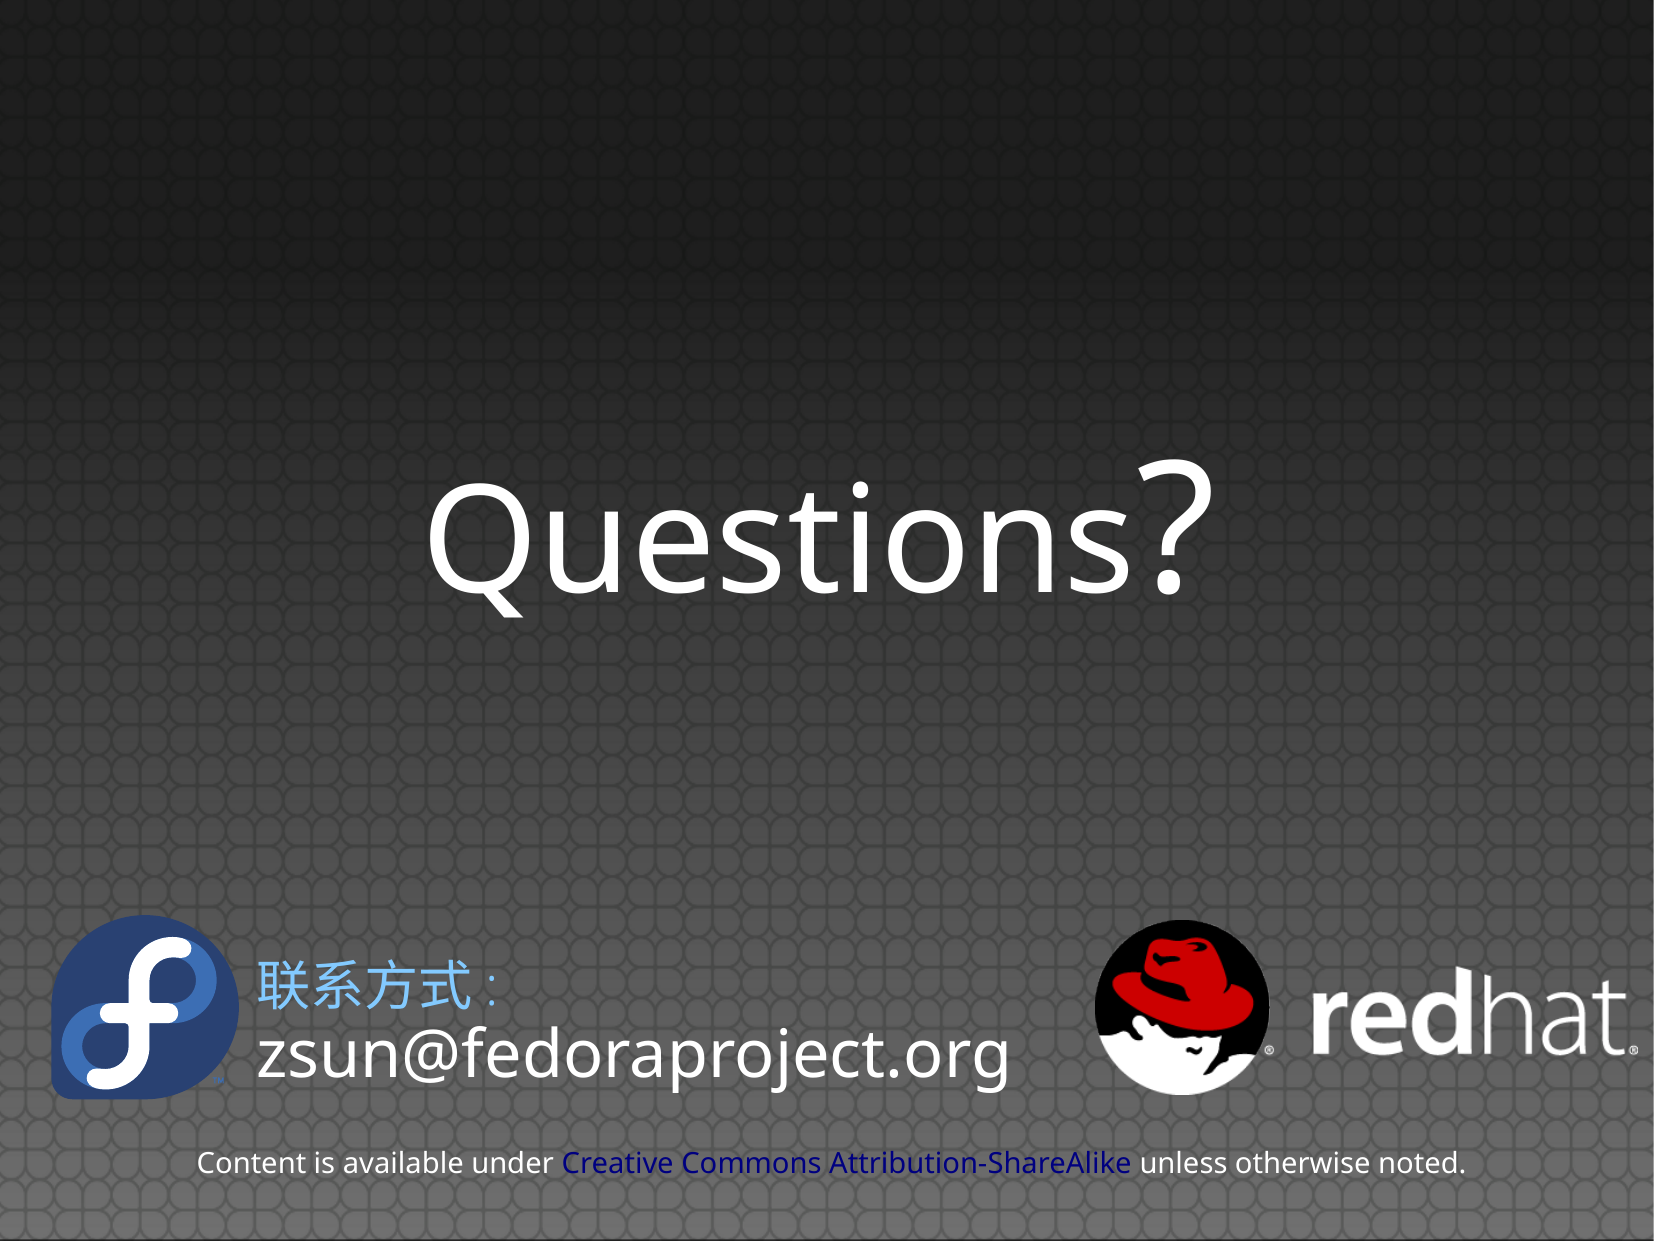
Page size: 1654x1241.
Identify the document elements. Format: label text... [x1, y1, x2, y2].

title Questions? [30, 428, 1606, 615]
text_box Content is available under Creative Commons Attribution-ShareAlike unless otherwise noted. [52, 1135, 1611, 1201]
text_box zsun@fedoraproject.org [241, 999, 1095, 1083]
picture [0, 0, 1654, 1241]
text_box 联系方式: [241, 939, 595, 1018]
